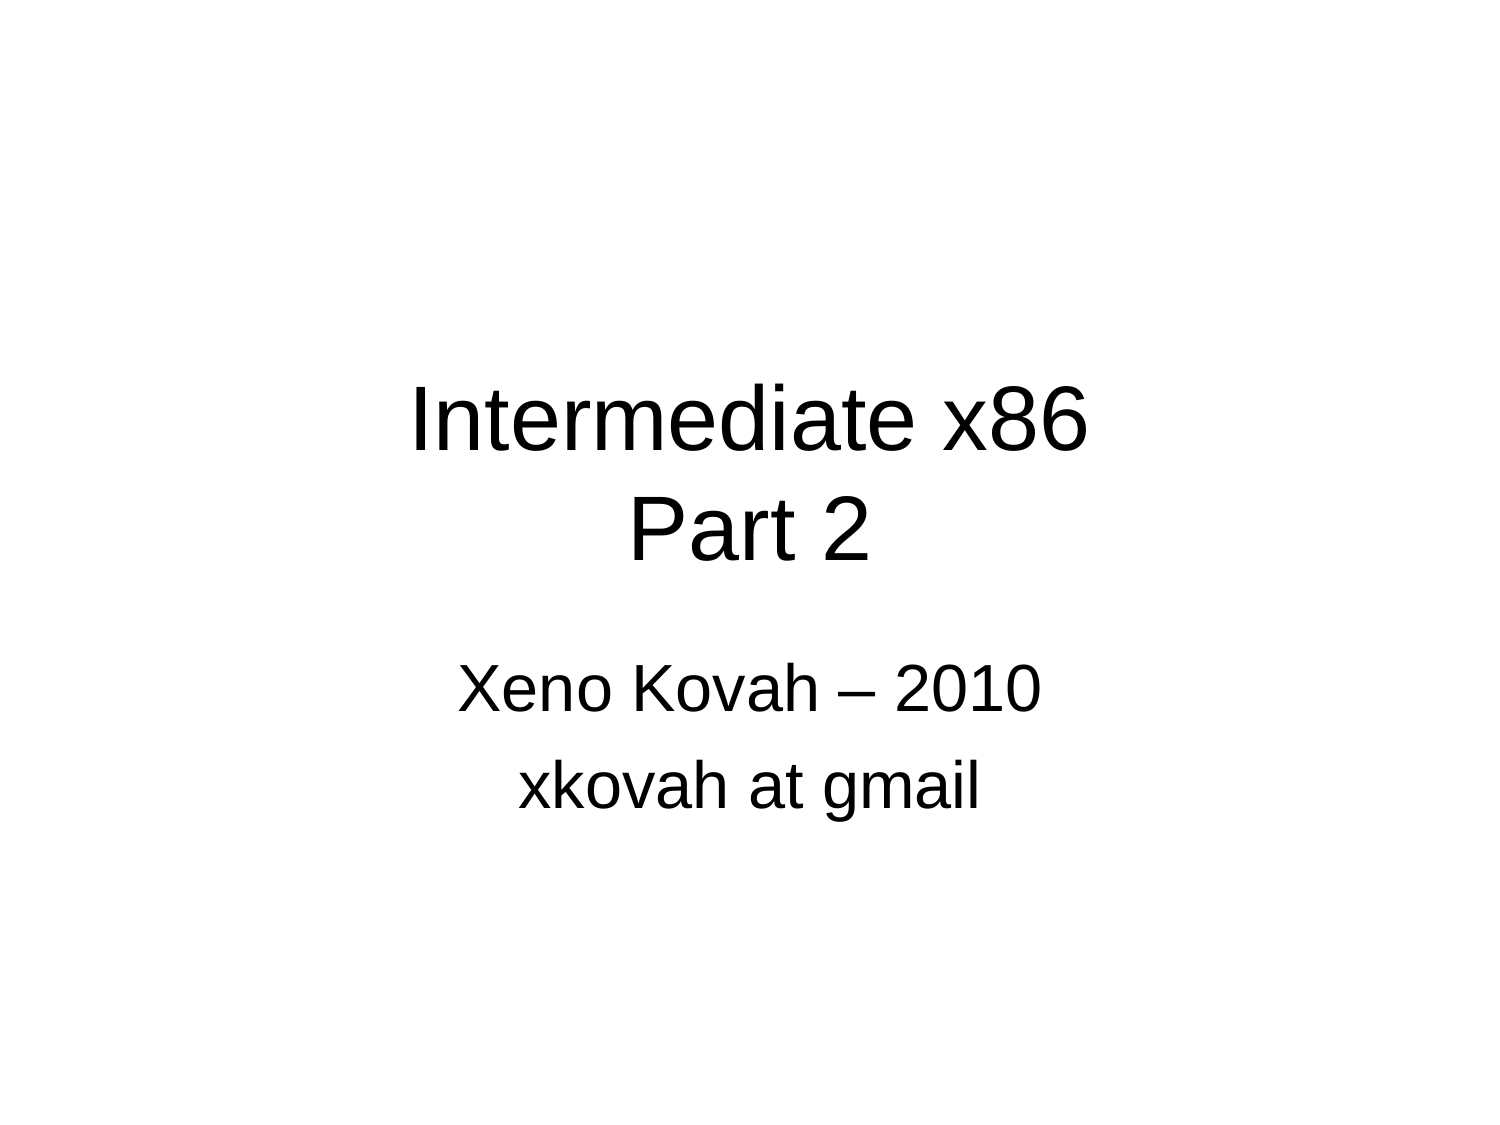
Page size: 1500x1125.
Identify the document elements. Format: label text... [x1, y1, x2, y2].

text_box Xeno Kovah – 2010 xkovah at gmail [225, 637, 1276, 926]
title Intermediate x86 Part 2 [112, 351, 1388, 587]
